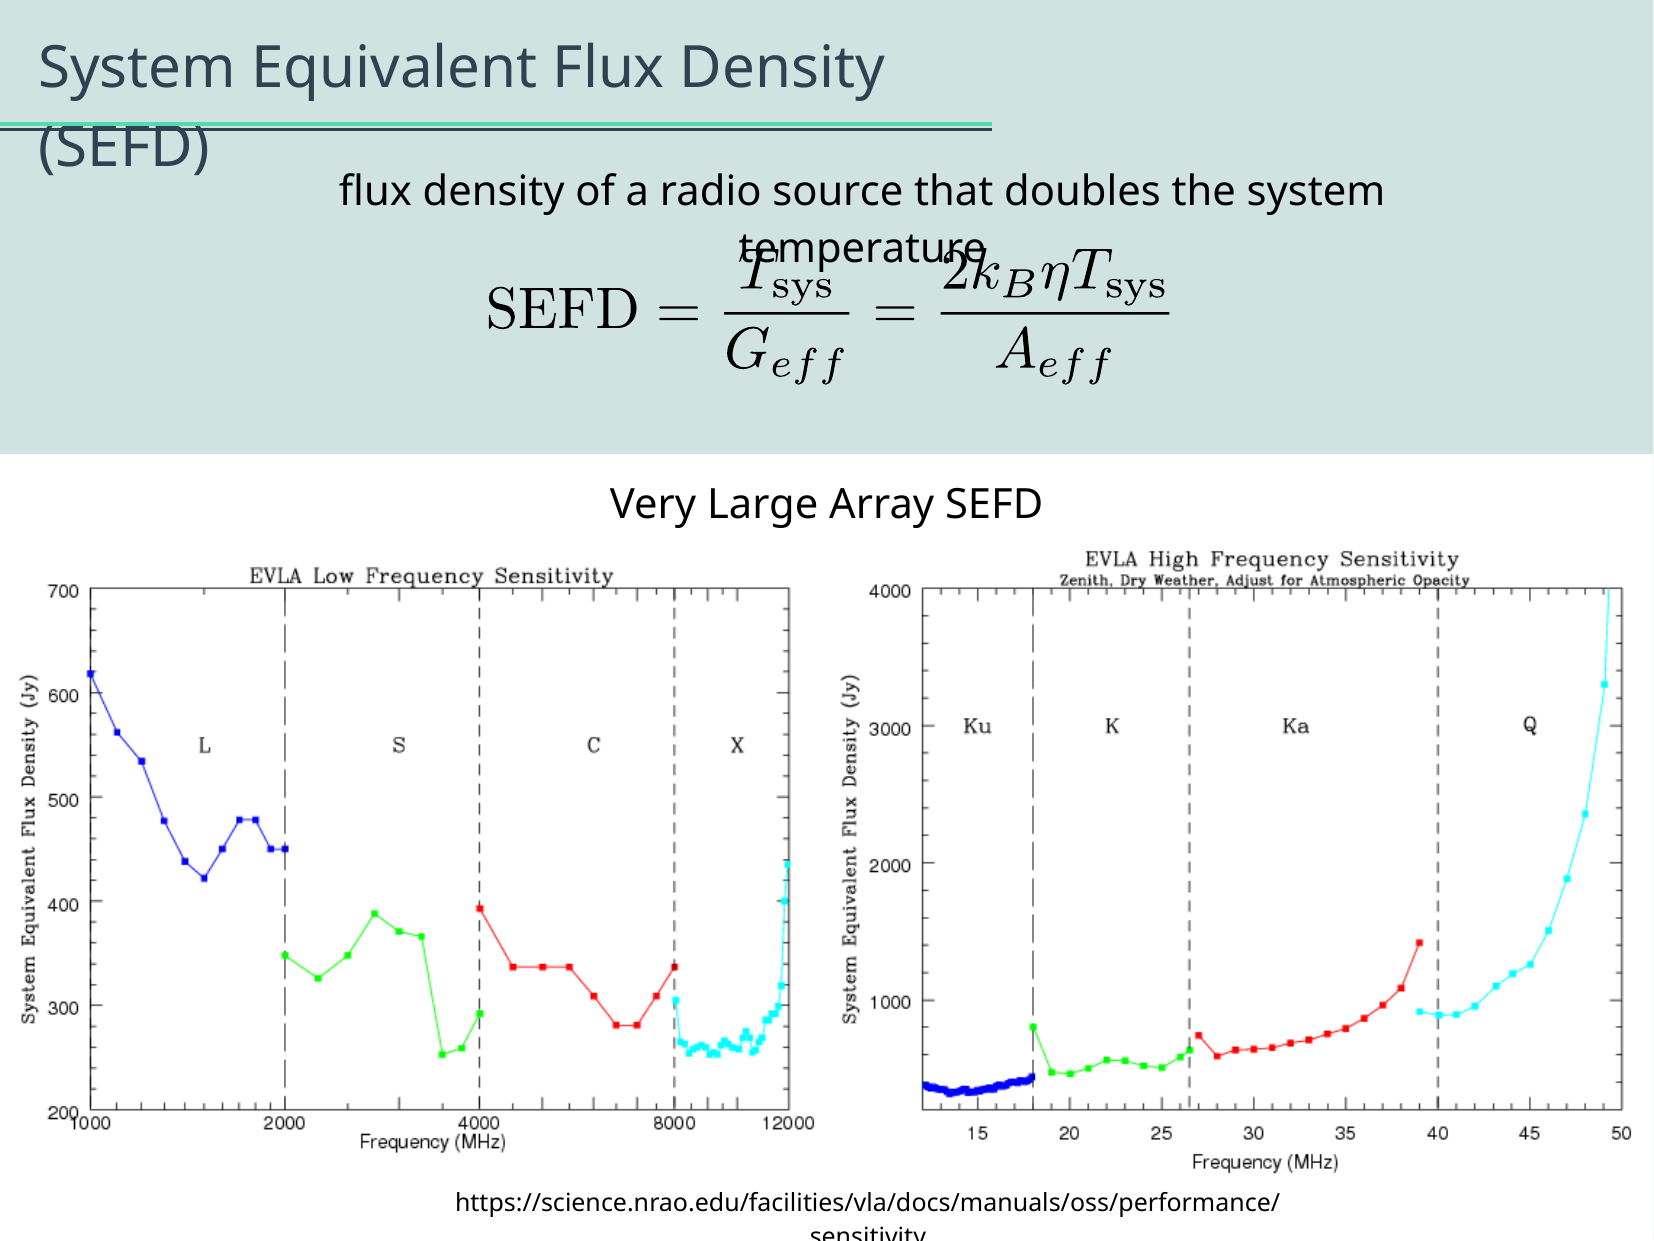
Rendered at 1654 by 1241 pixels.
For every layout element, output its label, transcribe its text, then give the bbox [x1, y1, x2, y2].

text_box [887, 251, 897, 259]
picture [839, 1233, 846, 1241]
text_box Very Large Array SEFD [472, 466, 1182, 532]
text_box [927, 248, 939, 259]
text_box https://science.nrao.edu/facilities/vla/docs/manuals/oss/performance/sensitivity [383, 1177, 1353, 1223]
picture [0, 454, 1654, 1241]
text_box [823, 248, 836, 259]
text_box flux density of a radio source that doubles the system temperature [259, 153, 1465, 219]
text_box System Equivalent Flux Density (SEFD) [23, 17, 1063, 103]
text_box [485, 248, 1170, 385]
